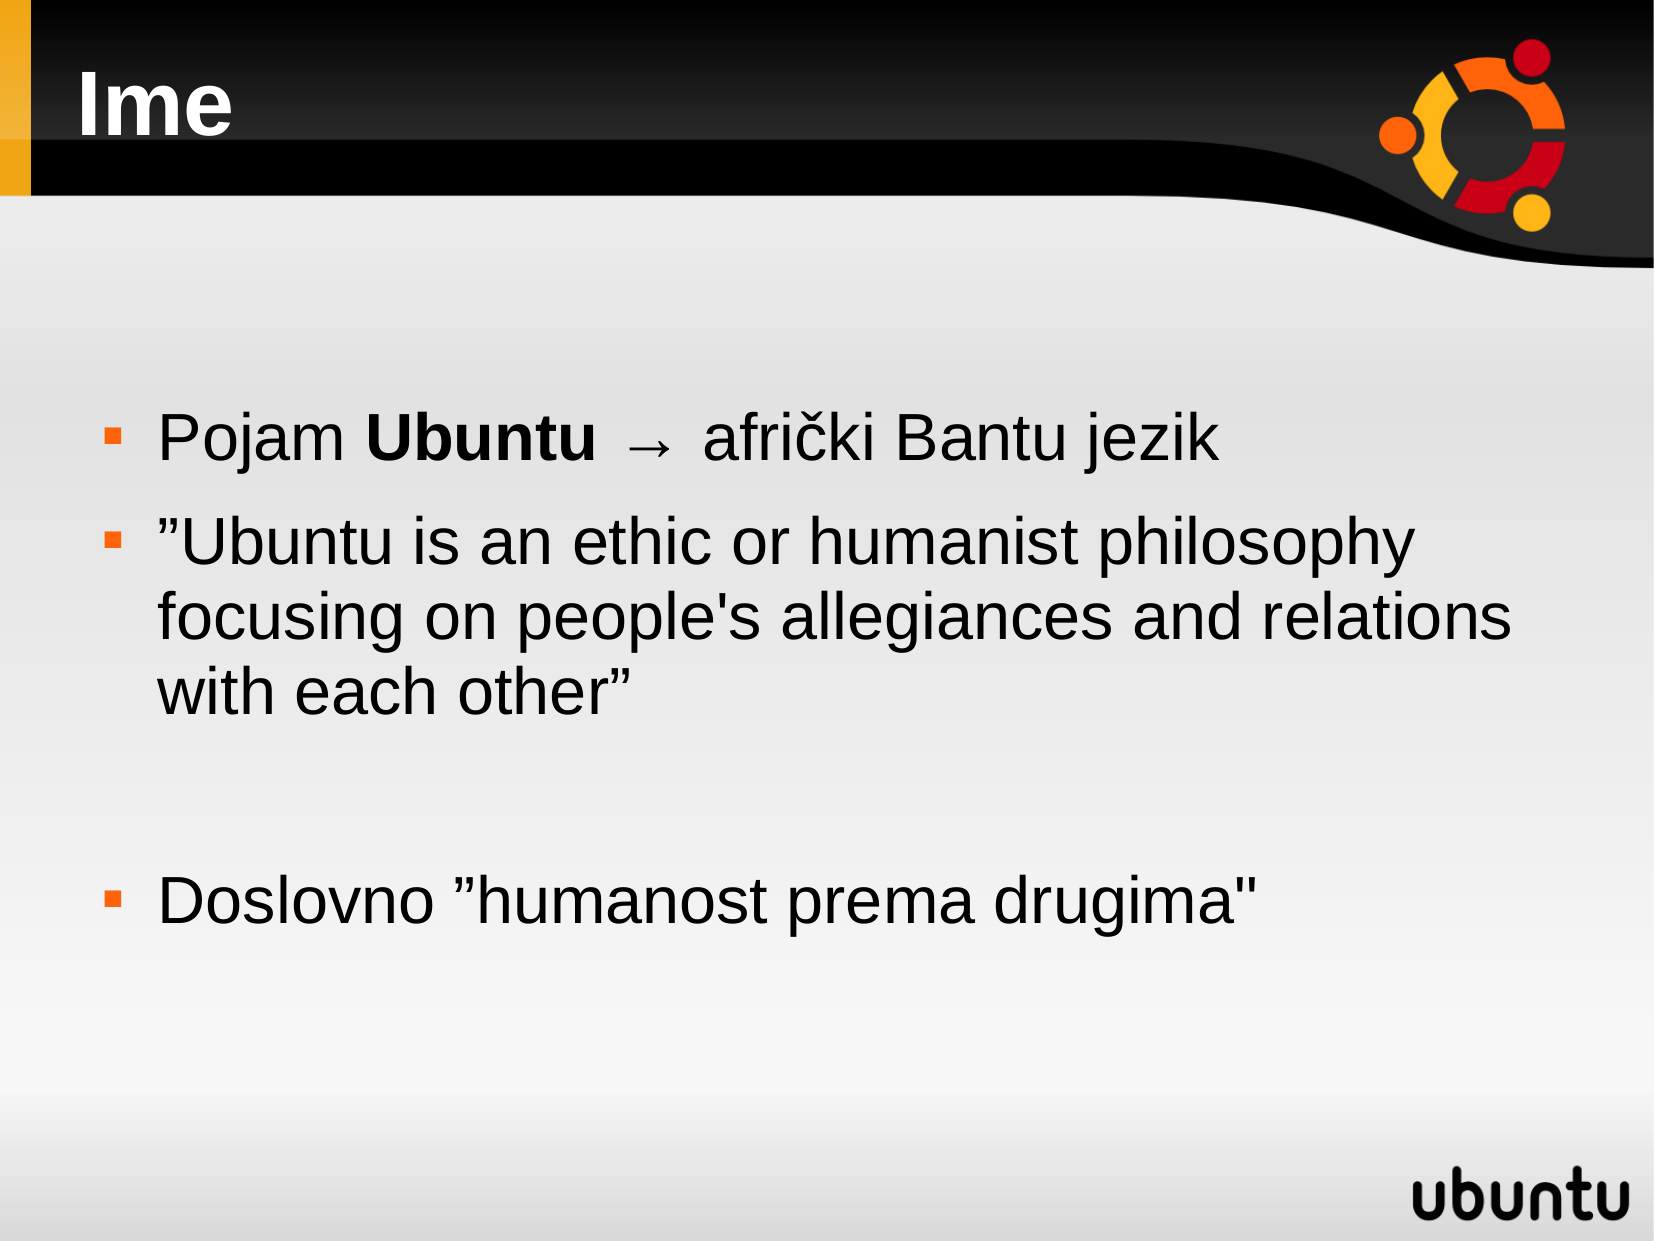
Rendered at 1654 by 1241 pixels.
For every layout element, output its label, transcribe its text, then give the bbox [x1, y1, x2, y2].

picture [0, 0, 1654, 1241]
title Ime [76, 0, 1565, 208]
list Pojam Ubuntu → afrički Bantu jezik ”Ubuntu is an ethic or humanist philosophy focusing on people's allegiances and relations with each other” Doslovno ”humanost prema drugima" [86, 400, 1576, 938]
